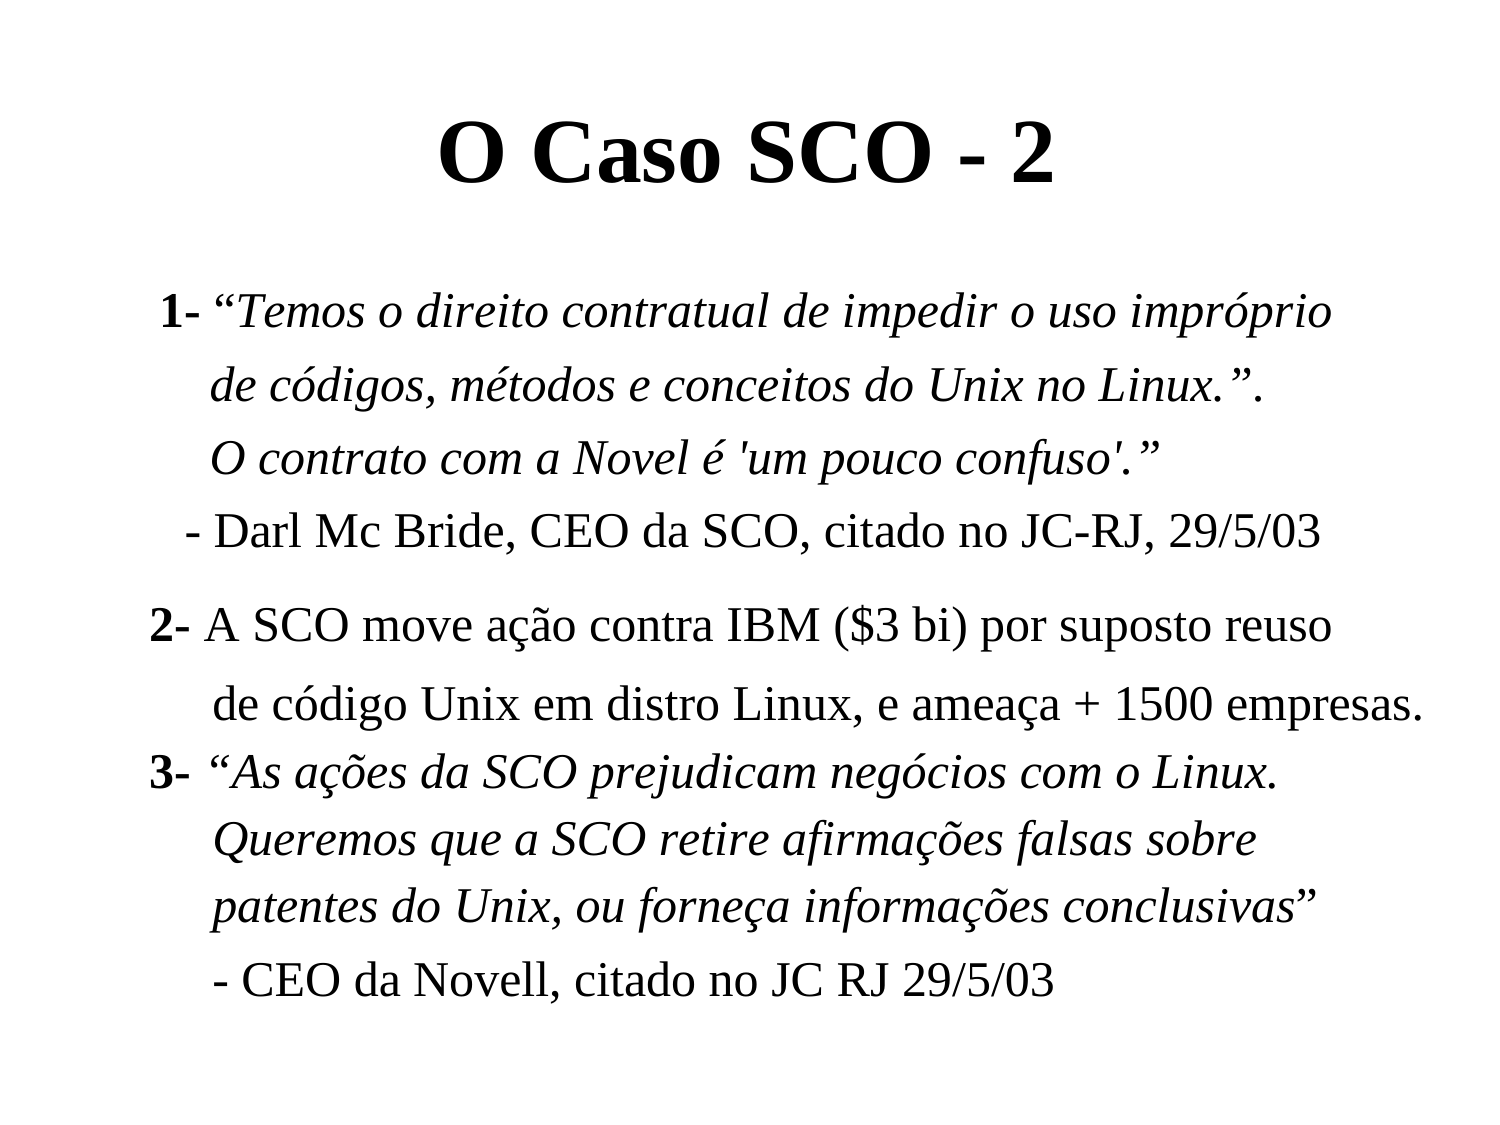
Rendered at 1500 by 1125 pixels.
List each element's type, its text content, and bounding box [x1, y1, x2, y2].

text_box 2- A SCO move ação contra IBM ($3 bi) por suposto reuso de código Unix em distro Linux, e ameaça + 1500 empresas. 3- “As ações da SCO prejudicam negócios com o Linux. Queremos que a SCO retire afirmações falsas sobre patentes do Unix, ou forneça informações conclusivas” - CEO da Novell, citado no JC RJ 29/5/03 [149, 597, 1425, 1008]
title O Caso SCO - 2 [109, 57, 1385, 246]
text_box 1- “Temos o direito contratual de impedir o uso impróprio de códigos, métodos e conceitos do Unix no Linux.”. O contrato com a Novel é 'um pouco confuso'.” - Darl Mc Bride, CEO da SCO, citado no JC-RJ, 29/5/03 [159, 283, 1334, 559]
